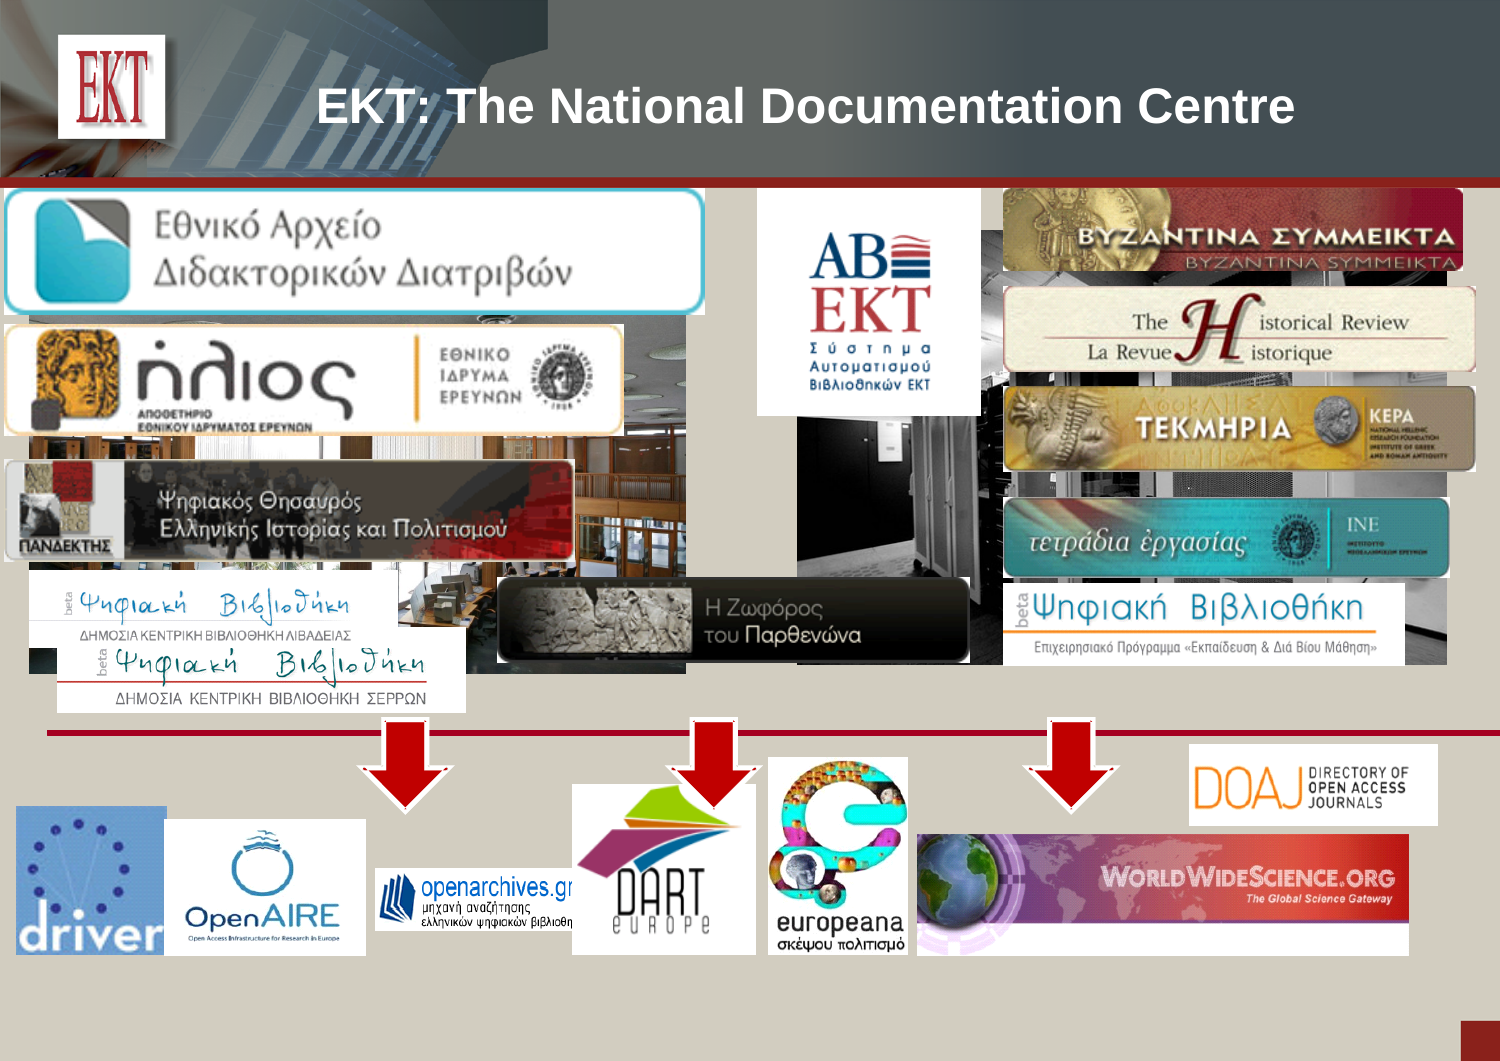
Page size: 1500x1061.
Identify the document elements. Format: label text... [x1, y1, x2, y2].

title EKT: The National Documentation Centre [301, 42, 1426, 165]
text_box [47, 717, 1500, 815]
picture [0, 0, 1500, 1061]
